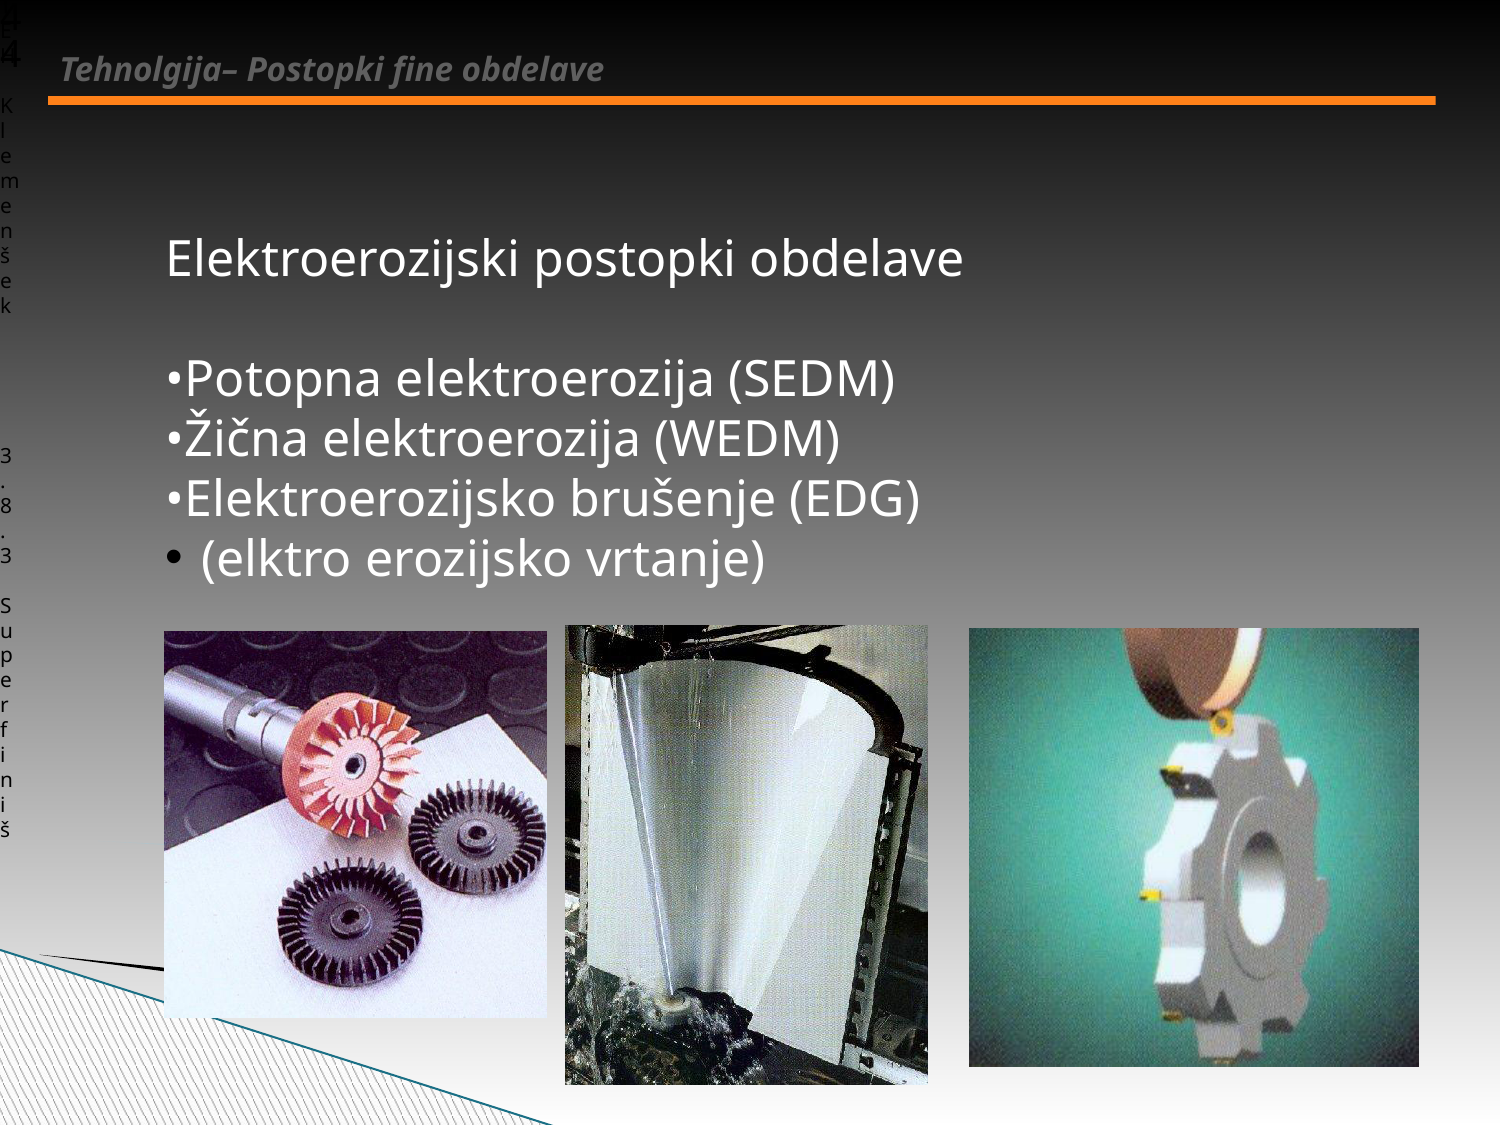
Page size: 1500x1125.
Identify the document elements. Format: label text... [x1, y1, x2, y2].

picture [565, 625, 928, 1085]
picture [969, 628, 1419, 1067]
picture [0, 631, 547, 1125]
text_box Elektroerozijski postopki obdelave •Potopna elektroerozija (SEDM) •Žična elektroerozija (WEDM) •Elektroerozijsko brušenje (EDG) (elktro erozijsko vrtanje) [151, 158, 1380, 594]
